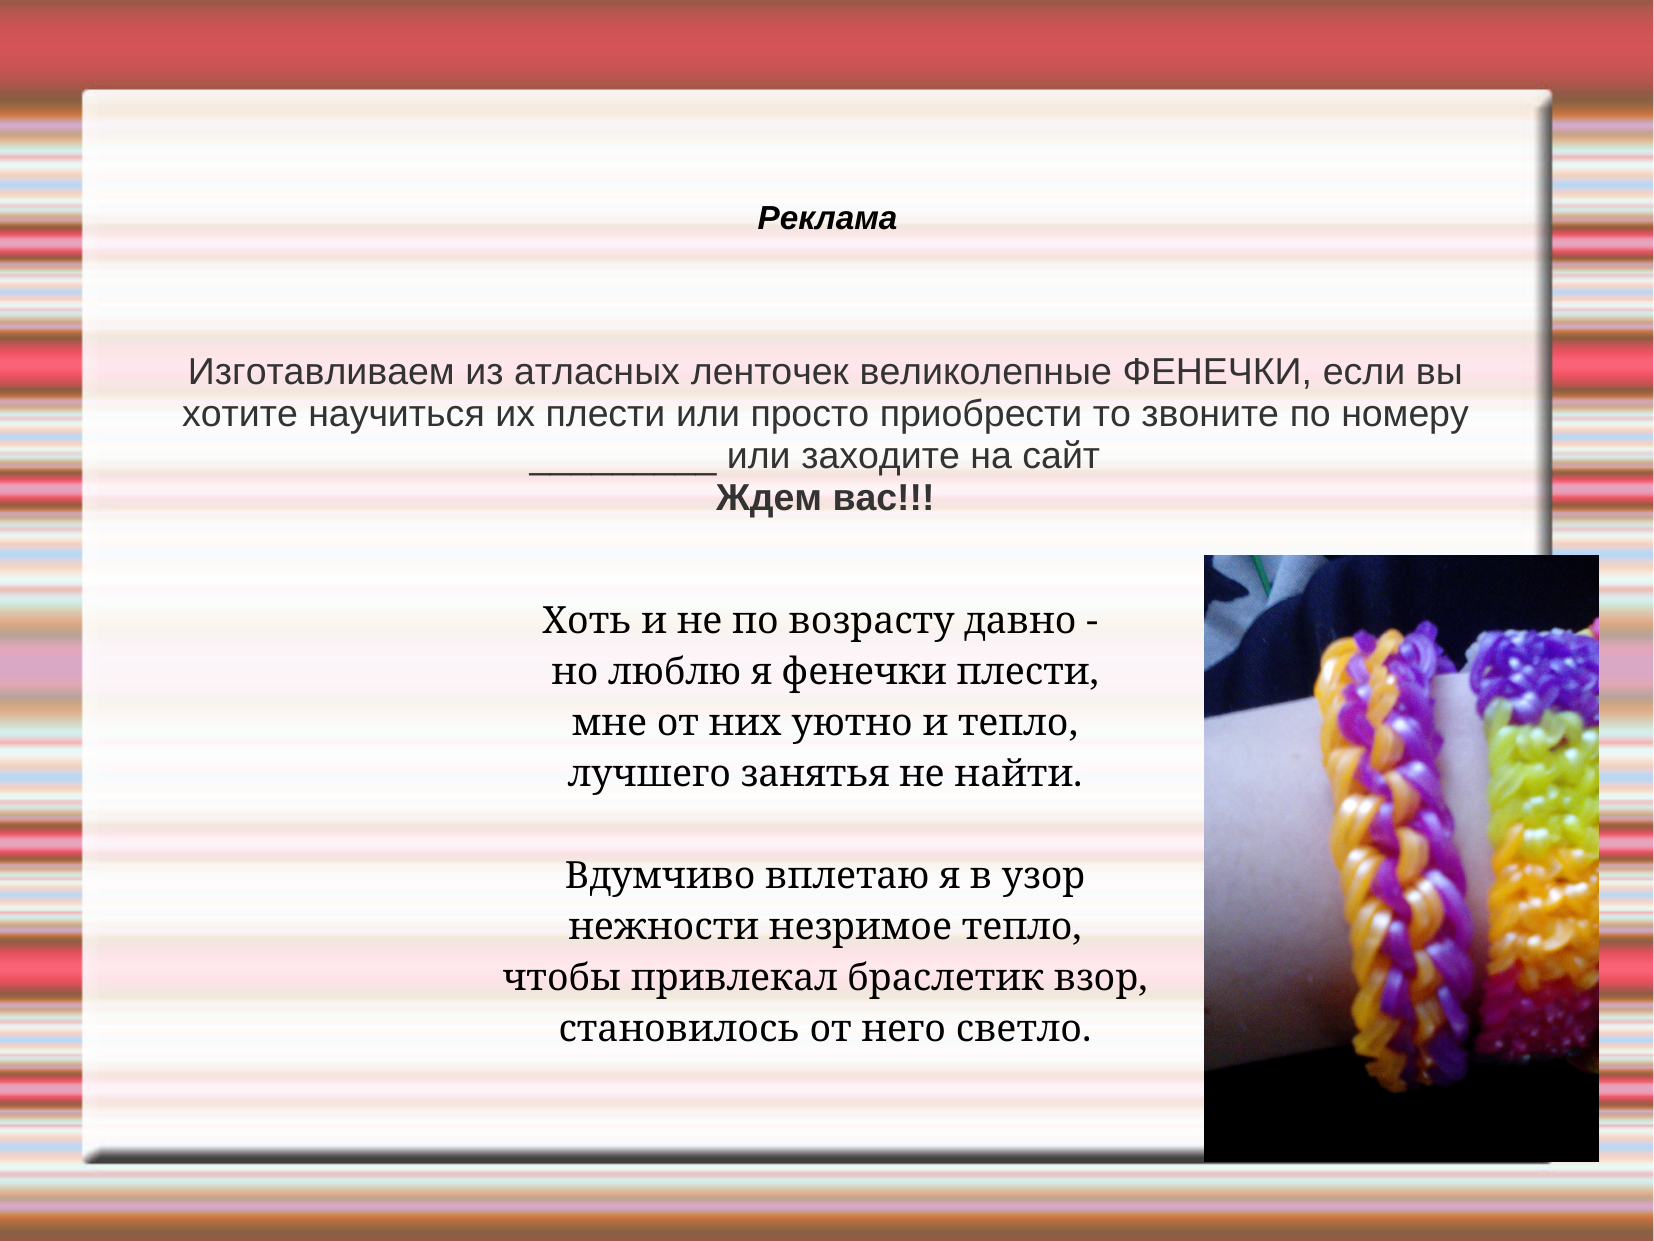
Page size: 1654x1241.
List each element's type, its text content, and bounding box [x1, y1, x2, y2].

list Изготавливаем из атласных ленточек великолепные ФЕНЕЧКИ, если вы хотите научиться их плести или просто приобрести то звоните по номеру _________ или заходите на сайт Ждем вас!!! Хоть и не по возрасту давно - но люблю я фенечки плести, мне от них уютно и тепло, лучшего занятья не найти. Вдумчиво вплетаю я в узор нежности незримое тепло, чтобы привлекал браслетик взор, становилось от него светло. [134, 350, 1516, 1132]
title Реклама [121, 114, 1534, 322]
picture [0, 0, 1654, 1241]
